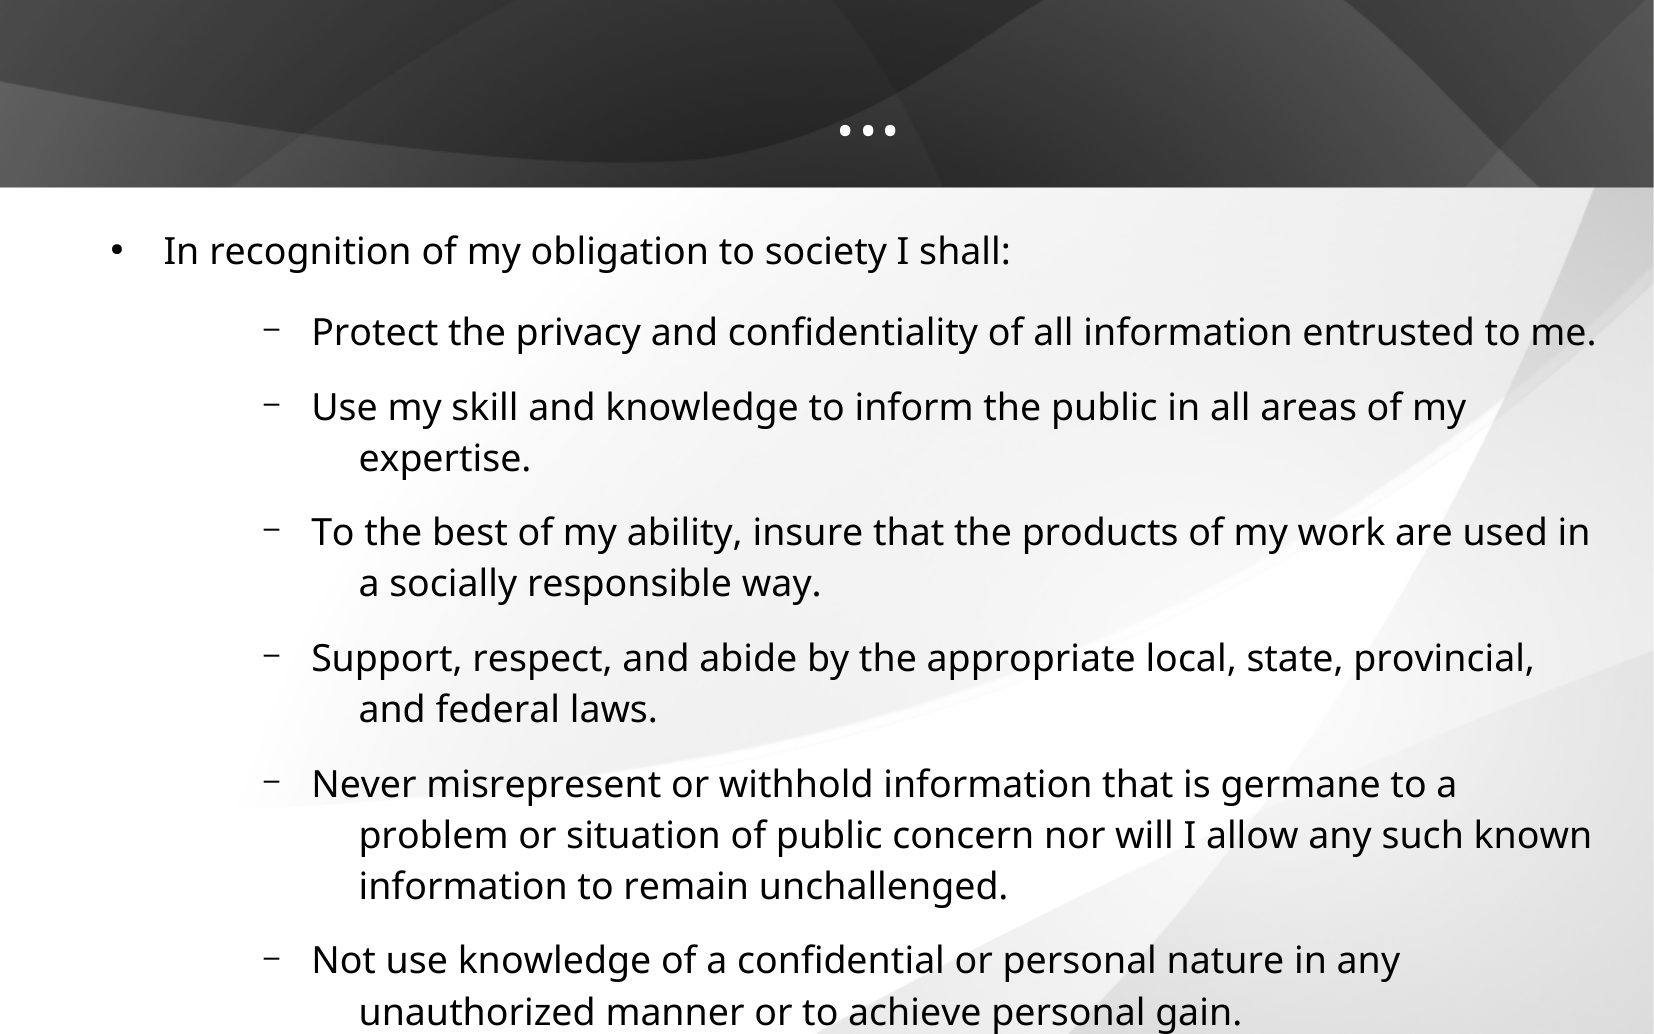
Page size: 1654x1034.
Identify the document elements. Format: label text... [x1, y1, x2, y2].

picture [431, 1013, 442, 1023]
picture [1183, 1015, 1193, 1023]
picture [1119, 1015, 1129, 1023]
picture [1160, 1013, 1172, 1023]
picture [645, 1015, 655, 1023]
picture [820, 1013, 832, 1023]
picture [948, 1013, 953, 1022]
picture [997, 1013, 1172, 1034]
picture [577, 1013, 589, 1023]
picture [1073, 1013, 1085, 1023]
picture [759, 1013, 771, 1023]
picture [490, 1013, 502, 1023]
title ... [124, 0, 1613, 208]
picture [853, 1015, 863, 1023]
picture [364, 1013, 375, 1023]
picture [0, 0, 1654, 1034]
picture [409, 1015, 419, 1023]
picture [997, 1013, 1009, 1023]
list In recognition of my obligation to society I shall: Protect the privacy and confidentiality of all information entrusted to me. Use my skill and knowledge to inform the public in all areas of my expertise. To the best of my ability, insure that the products of my work are used in a socially responsible way. Support, respect, and abide by the appropriate local, state, provincial, and federal laws. Never misrepresent or withhold information that is germane to a problem or situation of public concern nor will I allow any such known information to remain unchallenged. Not use knowledge of a confidential or personal nature in any unauthorized manner or to achieve personal gain. [75, 225, 1613, 1013]
